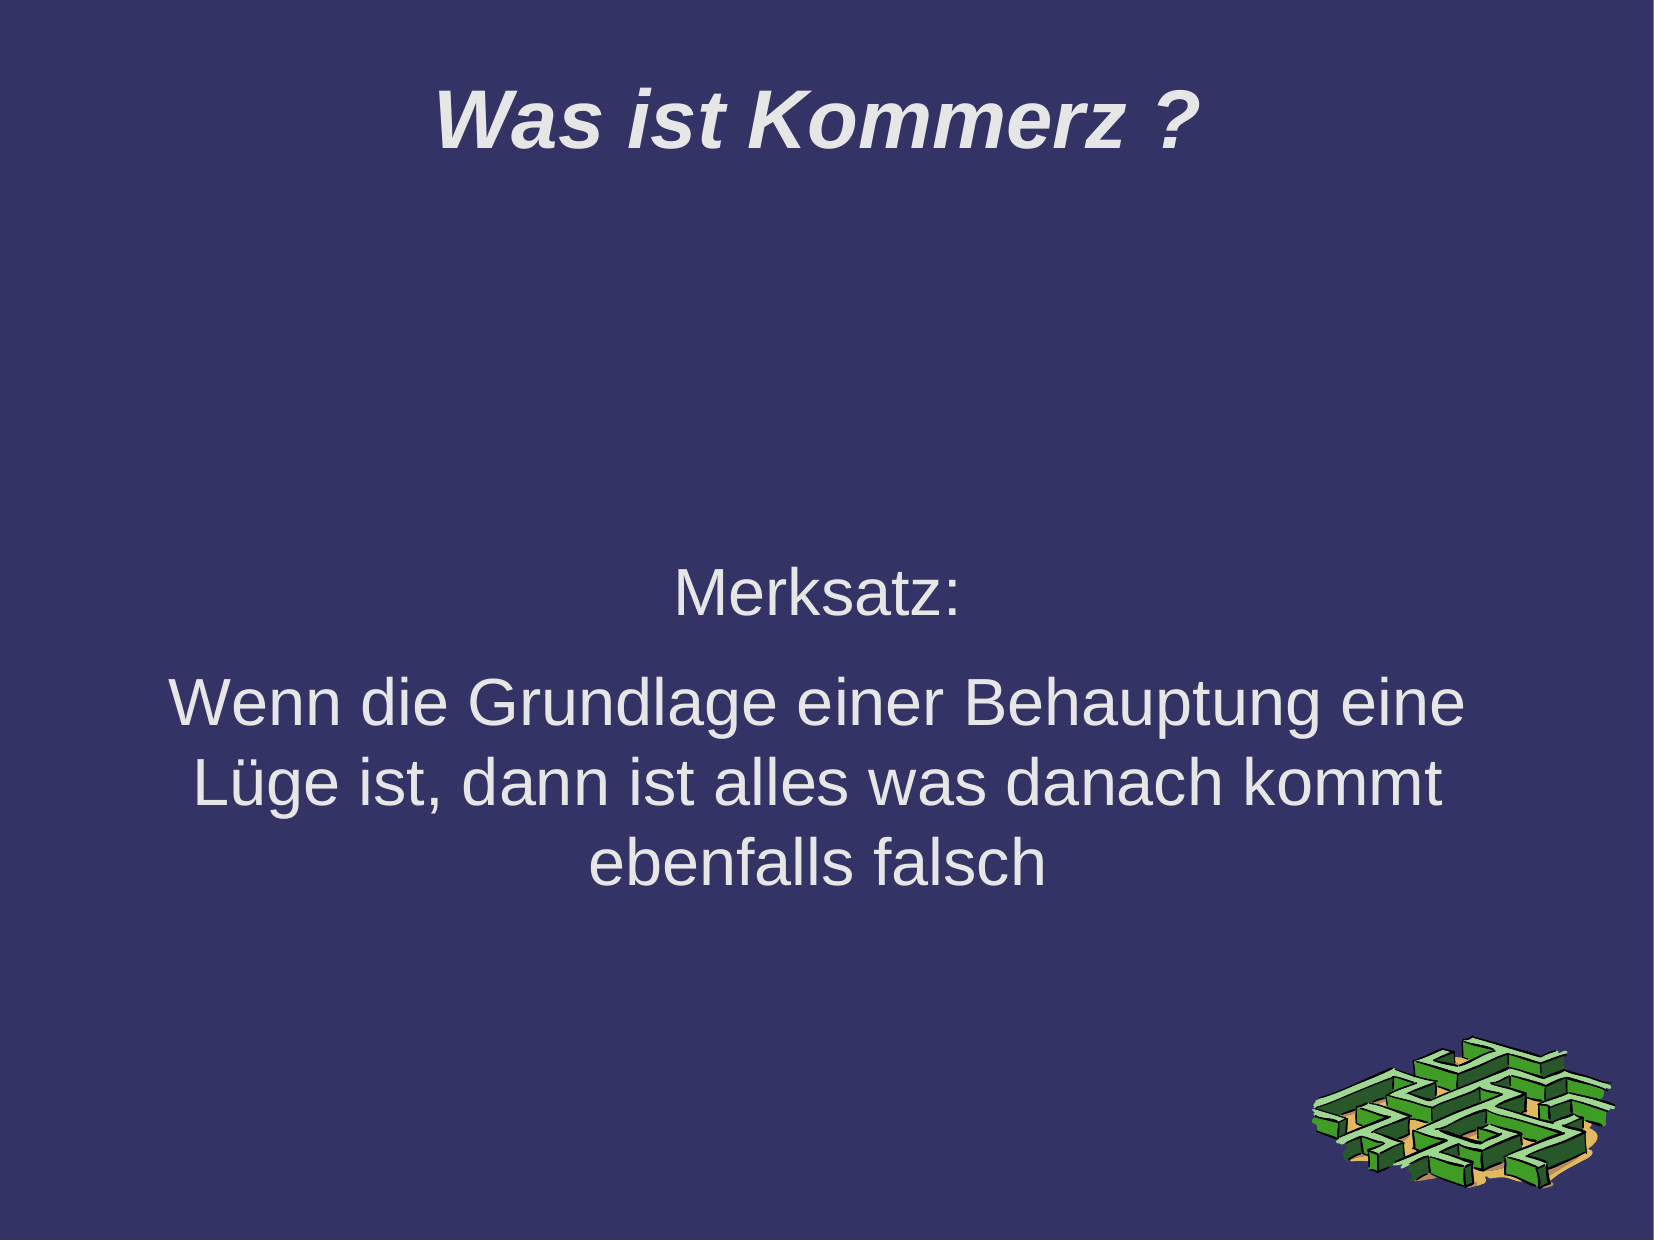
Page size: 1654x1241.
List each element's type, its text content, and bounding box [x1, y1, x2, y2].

list Merksatz: Wenn die Grundlage einer Behauptung eine Lüge ist, dann ist alles was danach kommt ebenfalls falsch [168, 191, 1560, 1146]
title Was ist Kommerz ? [111, 11, 1524, 219]
